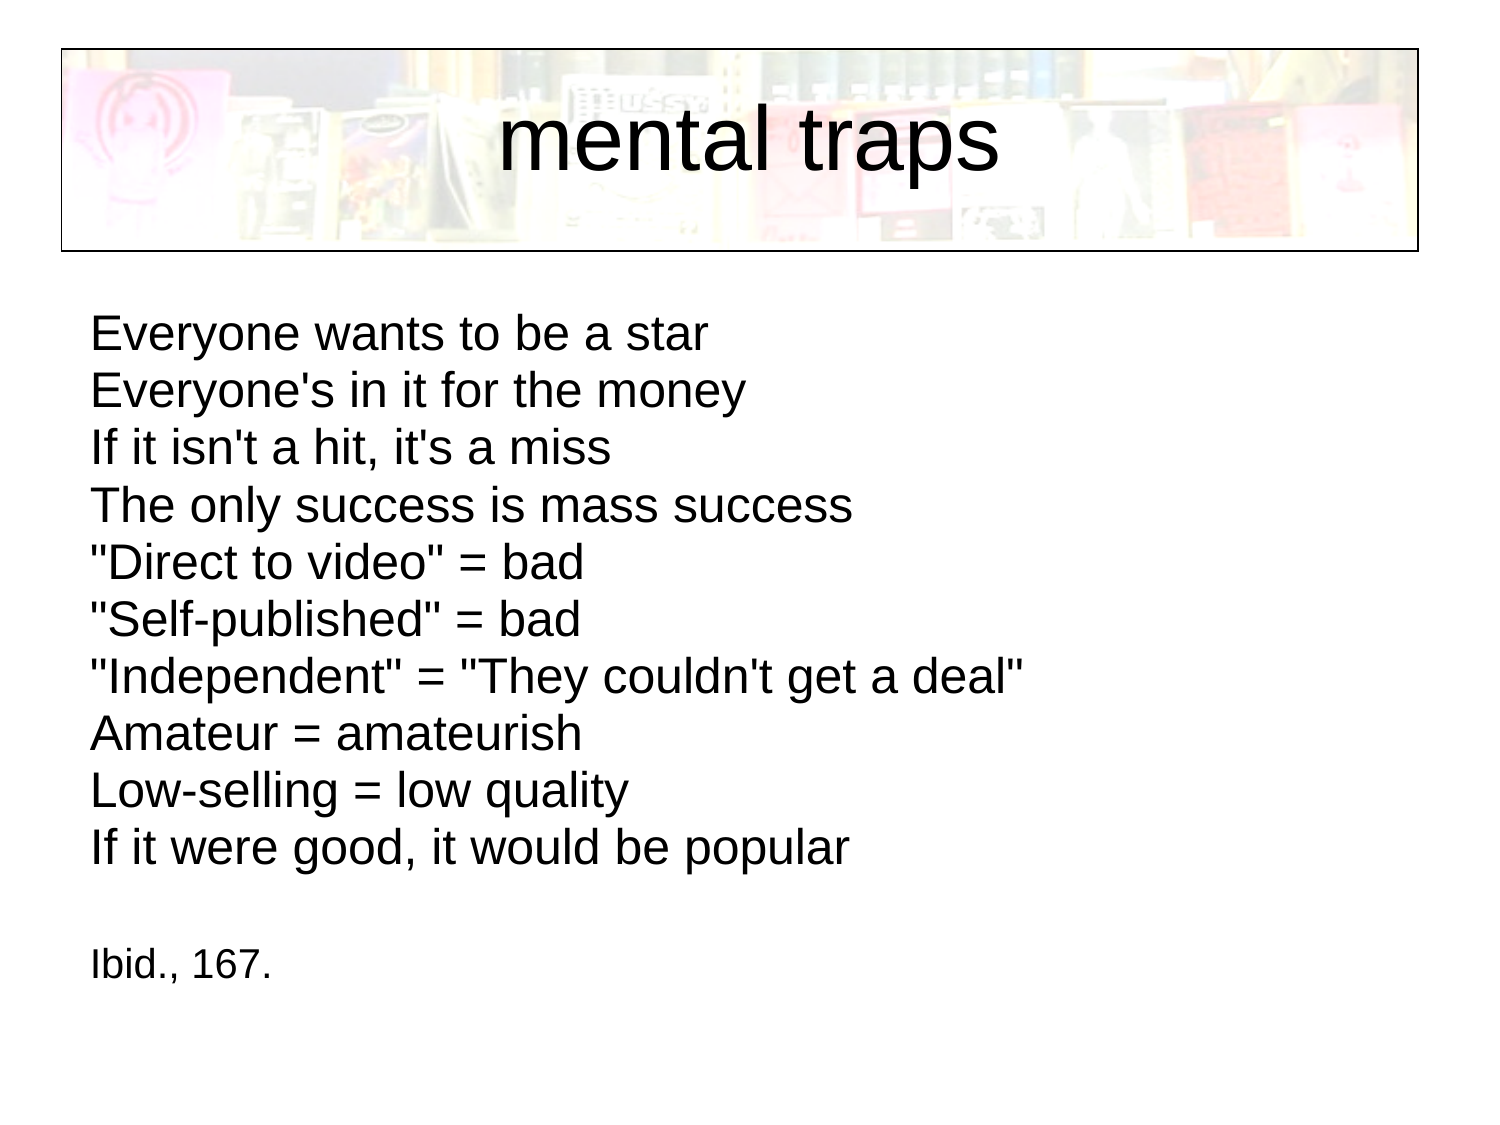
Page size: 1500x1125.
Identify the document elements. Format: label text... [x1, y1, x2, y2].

list Everyone wants to be a star Everyone's in it for the money If it isn't a hit, it's a miss The only success is mass success "Direct to video" = bad "Self-published" = bad "Independent" = "They couldn't get a deal" Amateur = amateurish Low-selling = low quality If it were good, it would be popular Ibid., 167. [75, 307, 1426, 1051]
title mental traps [75, 45, 1426, 233]
picture [62, 50, 1418, 250]
